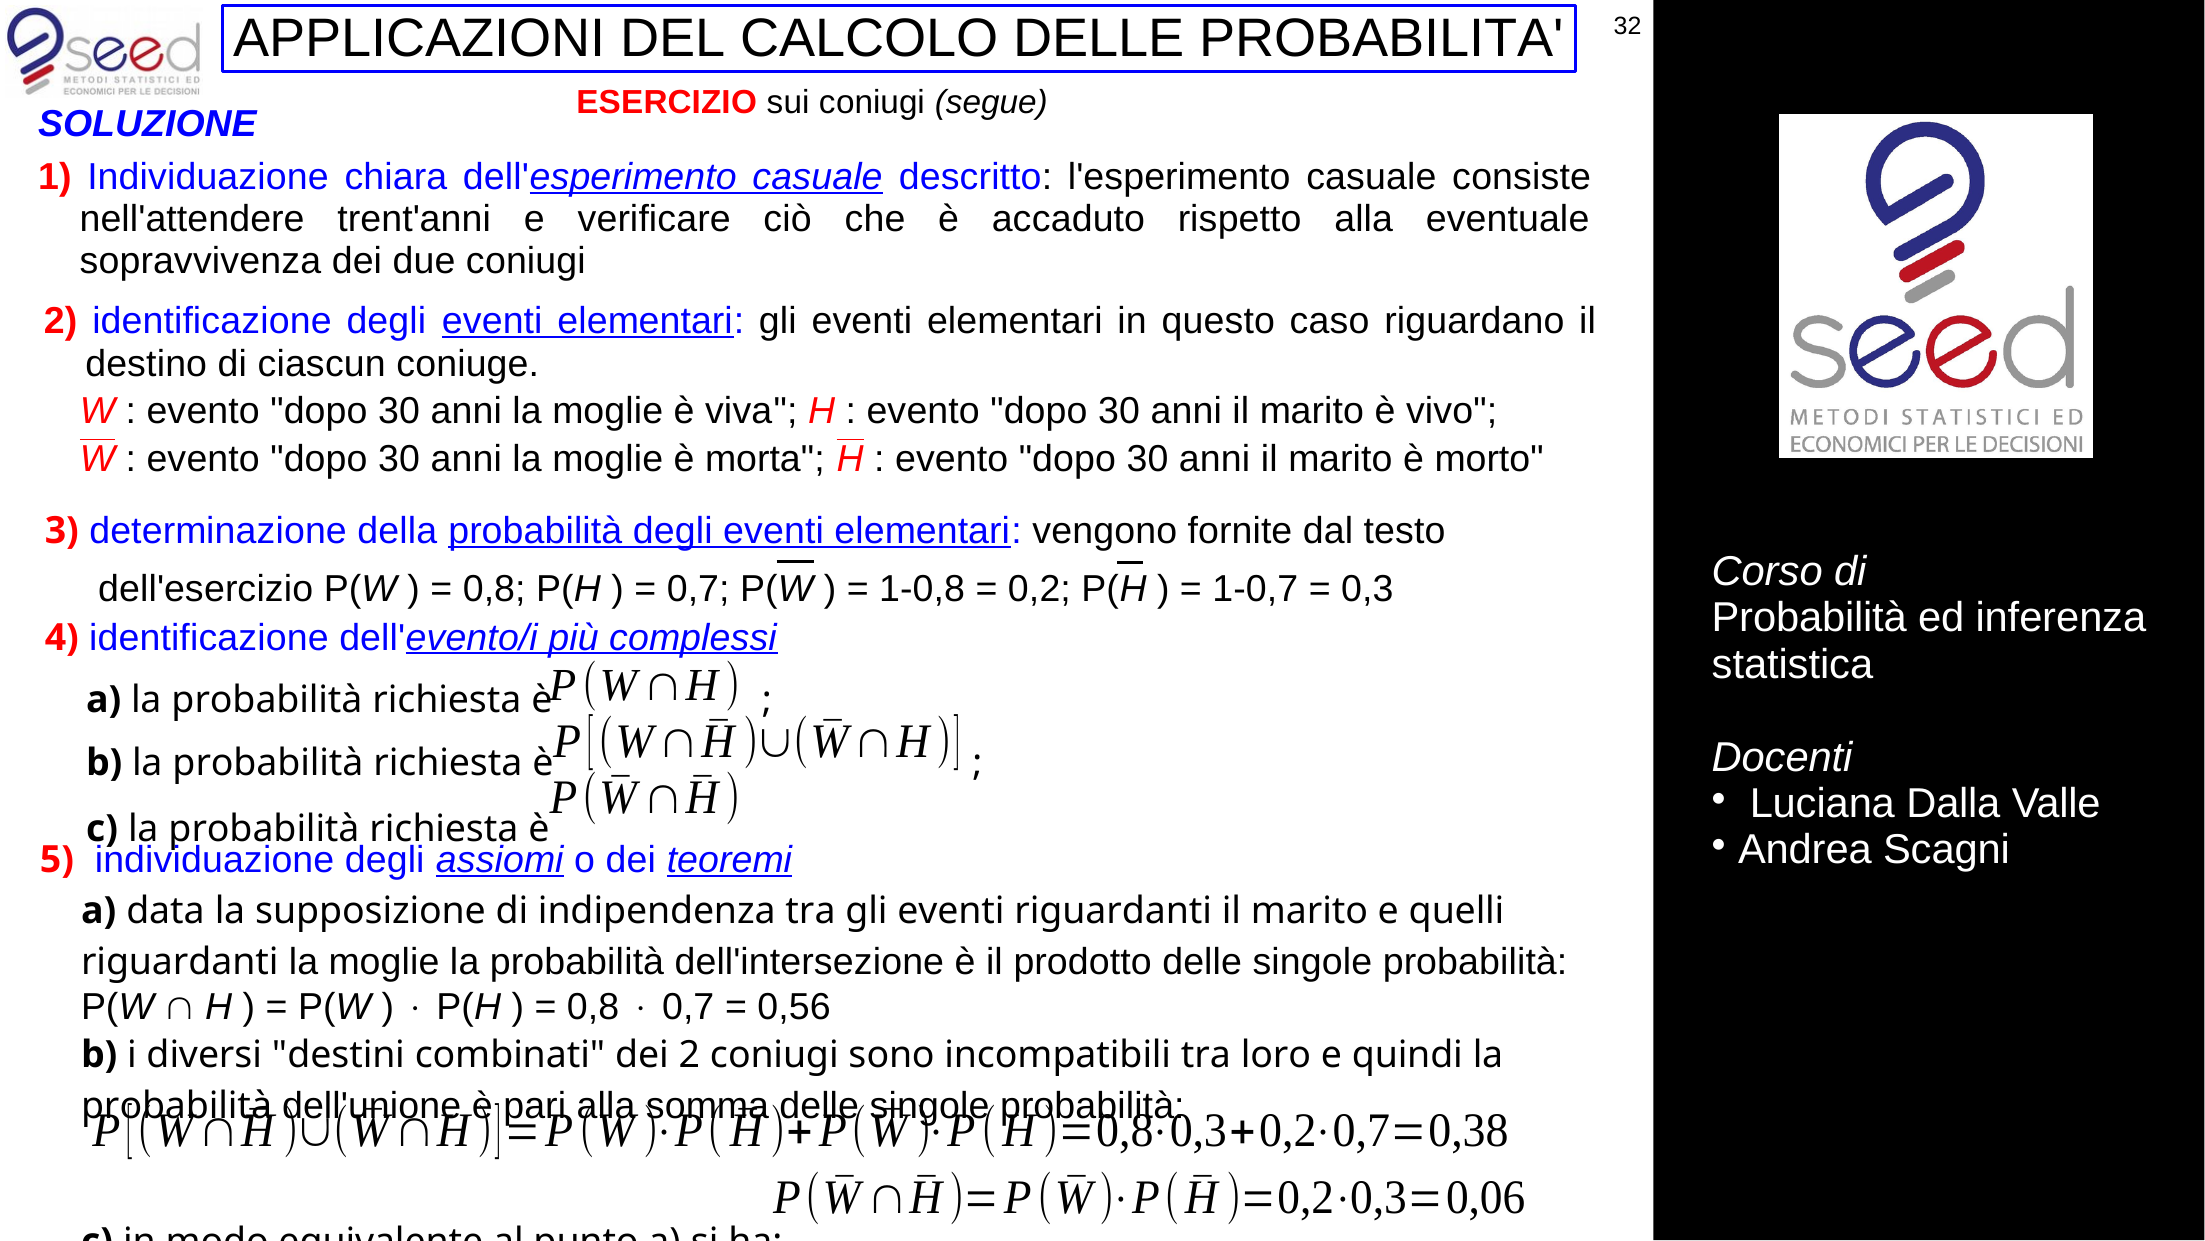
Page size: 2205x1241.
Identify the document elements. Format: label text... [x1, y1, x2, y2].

chart [763, 1222, 1532, 1226]
text_box 5) individuazione degli assiomi o dei teoremi a) data la supposizione di indipendenza tra gli eventi riguardanti il marito e quelli riguardanti la moglie la probabilità dell'intersezione è il prodotto delle singole probabilità: P(W ∩ H ) = P(W ) ⋅ P(H ) = 0,8 ⋅ 0,7 = 0,56 b) i diversi "destini combinati" dei 2 coniugi sono incompatibili tra loro e quindi la probabilità dell'unione è pari alla somma delle singole probabilità: c) in modo equivalente al punto a) si ha: [39, 832, 1623, 1222]
chart [540, 659, 970, 827]
text_box 2) identificazione degli eventi elementari: gli eventi elementari in questo caso riguardano il destino di ciascun coniuge. W : evento "dopo 30 anni la moglie è viva"; H : evento "dopo 30 anni il marito è vivo"; W : evento "dopo 30 anni la moglie è morta"; H : evento "dopo 30 anni il marito è morto" [44, 299, 1598, 487]
text_box SOLUZIONE 1) Individuazione chiara dell'esperimento casuale descritto: l'esperimento casuale consiste nell'attendere trent'anni e verificare ciò che è accaduto rispetto alla eventuale sopravvivenza dei due coniugi [38, 102, 1592, 291]
text_box 3) determinazione della probabilità degli eventi elementari: vengono fornite dal testo dell'esercizio P(W ) = 0,8; P(H ) = 0,7; P(W ) = 1-0,8 = 0,2; P(H ) = 1-0,7 = 0,3 [44, 503, 1495, 647]
picture [5, 5, 203, 98]
text_box ESERCIZIO sui coniugi (segue) [576, 83, 1078, 102]
text_box APPLICAZIONI DEL CALCOLO DELLE PROBABILITA' [222, 5, 1576, 72]
text_box 4) identificazione dell'evento/i più complessi a) la probabilità richiesta è ; b) la probabilità richiesta è ; c) la probabilità richiesta è [44, 647, 1083, 825]
picture [1779, 114, 2093, 458]
